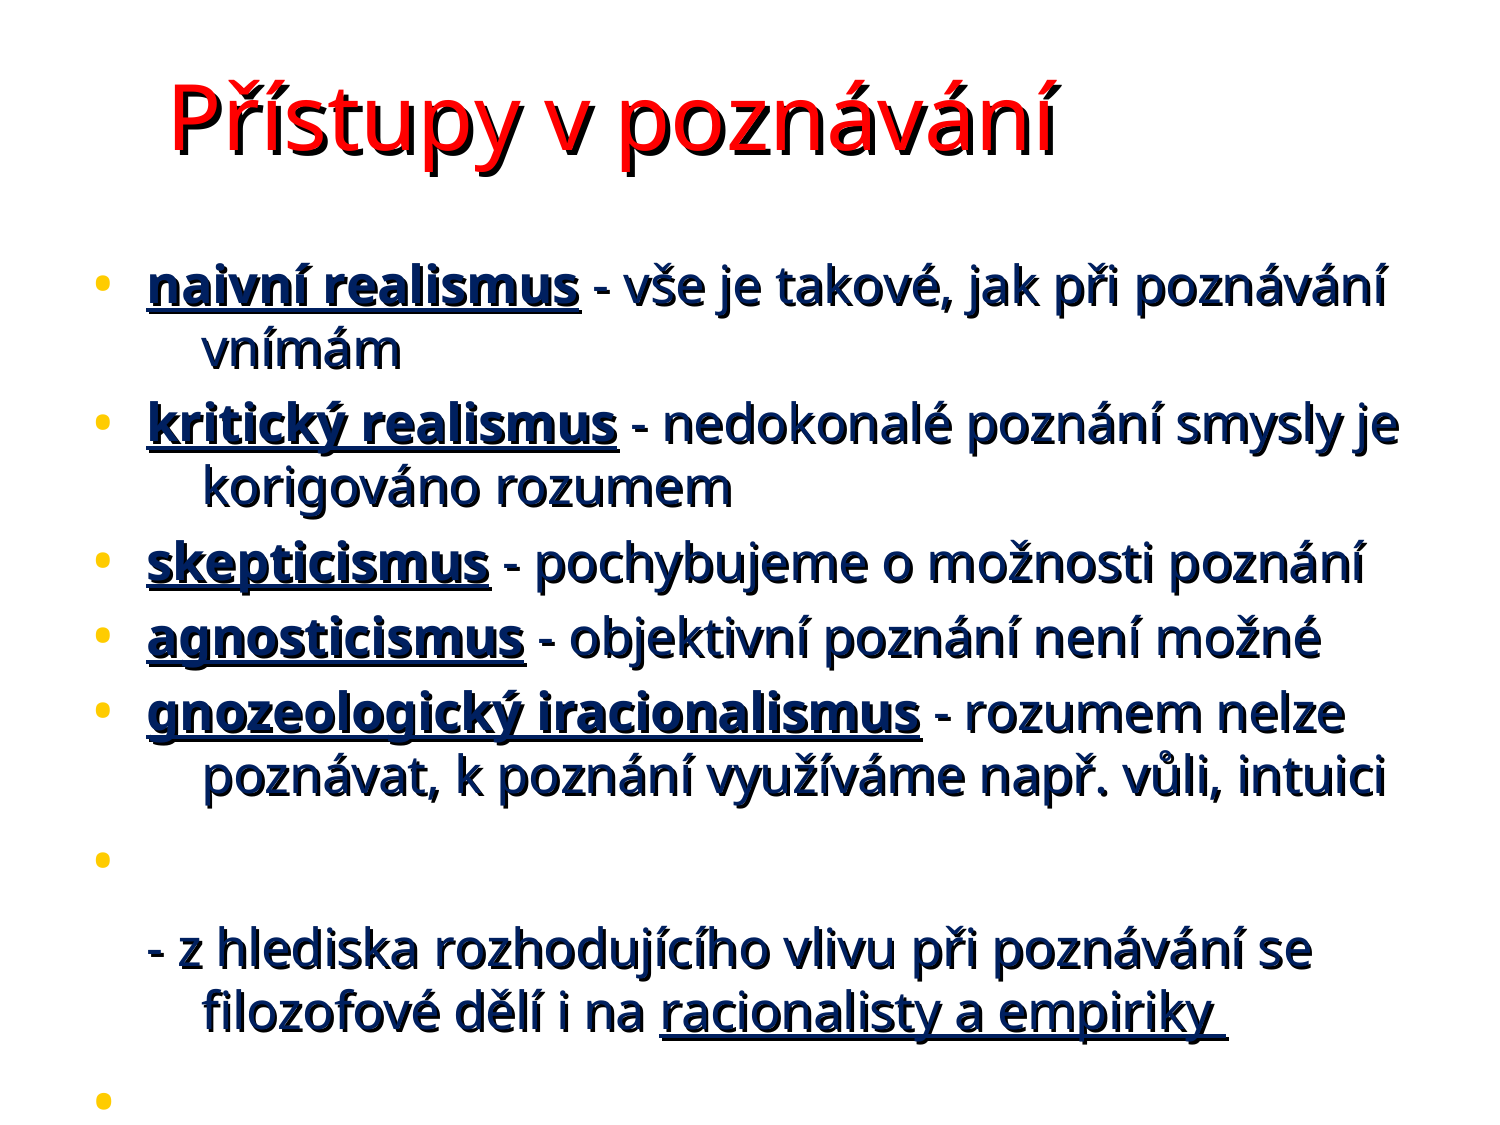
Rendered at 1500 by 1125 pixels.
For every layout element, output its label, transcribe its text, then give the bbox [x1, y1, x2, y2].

title Přístupy v poznávání [76, 31, 1427, 197]
list naivní realismus - vše je takové, jak při poznávání vnímám kritický realismus - nedokonalé poznání smysly je korigováno rozumem skepticismus - pochybujeme o možnosti poznání agnosticismus - objektivní poznání není možné gnozeologický iracionalismus - rozumem nelze poznávat, k poznání využíváme např. vůli, intuici - z hlediska rozhodujícího vlivu při poznávání se filozofové dělí i na racionalisty a empiriky [76, 243, 1427, 1094]
